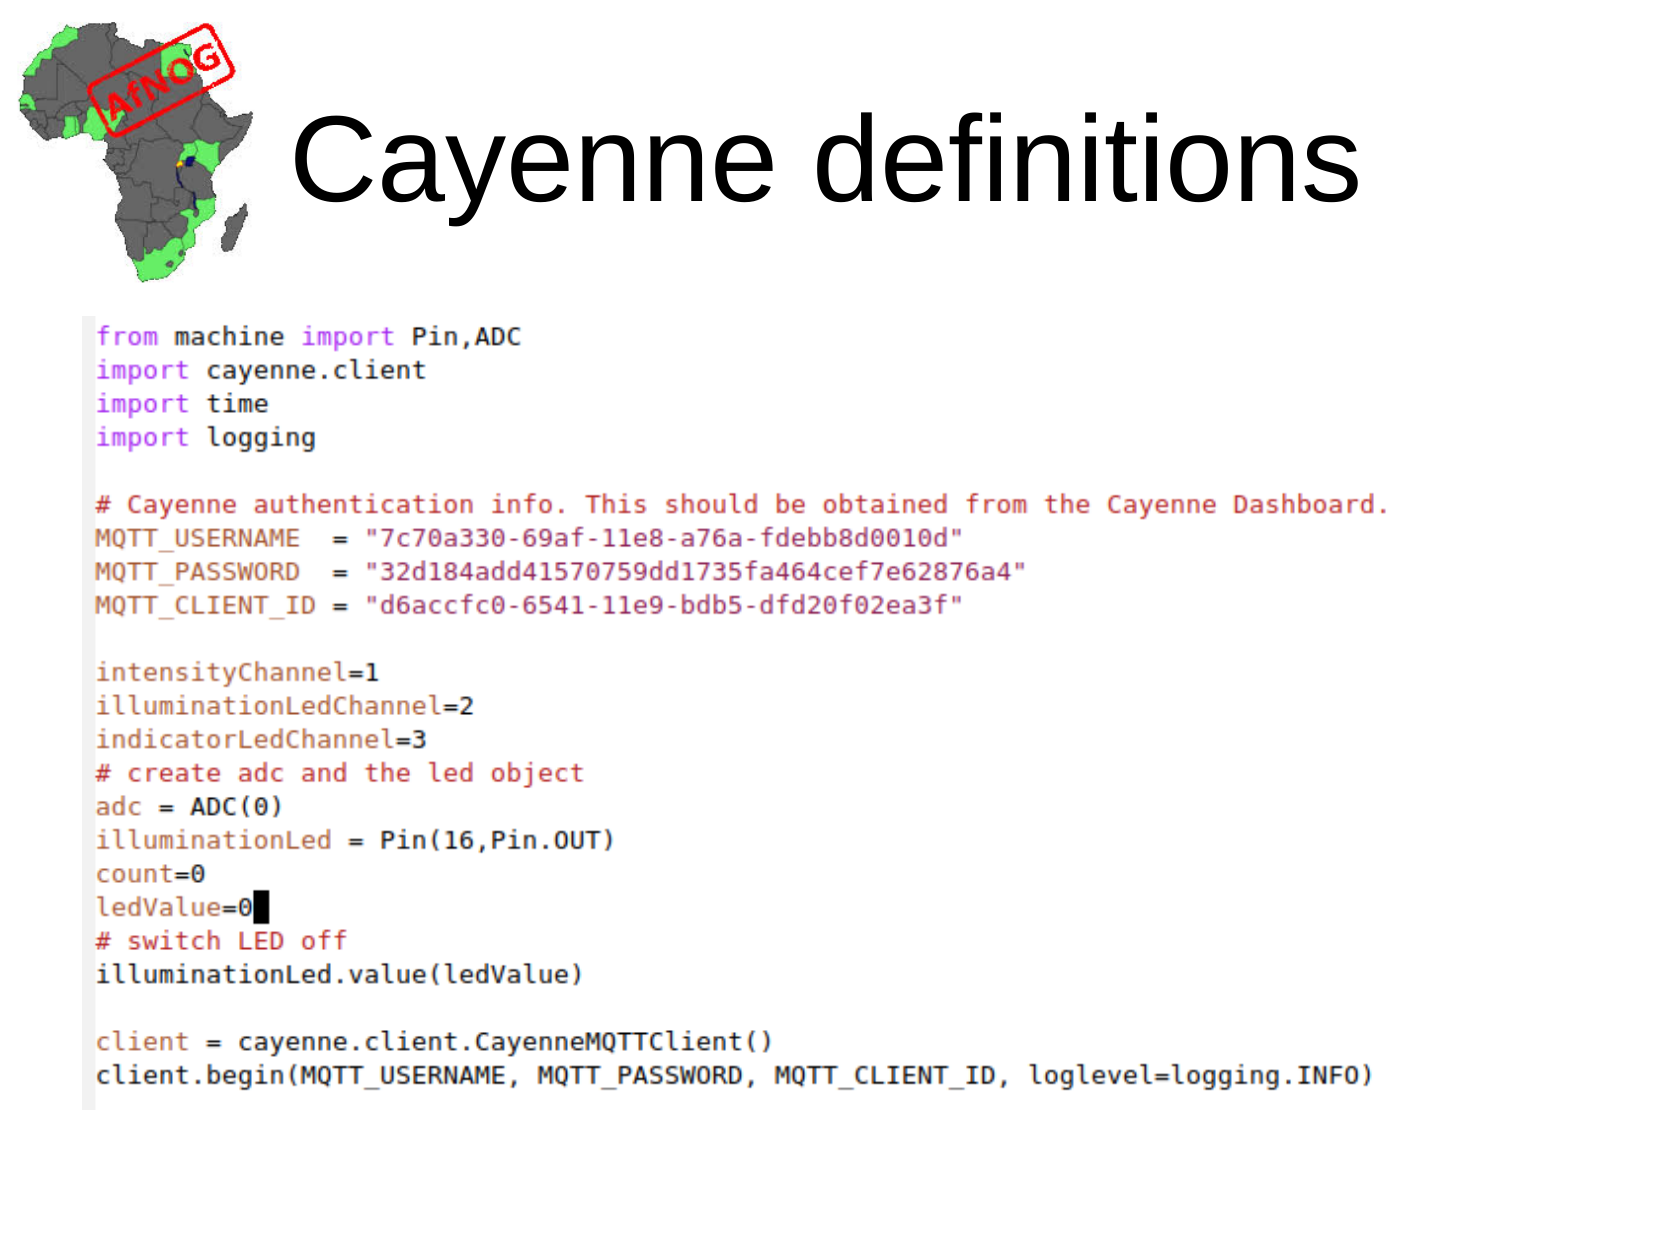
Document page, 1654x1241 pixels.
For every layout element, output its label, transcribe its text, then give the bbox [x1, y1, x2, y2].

picture [82, 316, 1654, 1110]
text_box Cayenne definitions [82, 79, 1571, 227]
picture [9, 0, 259, 291]
